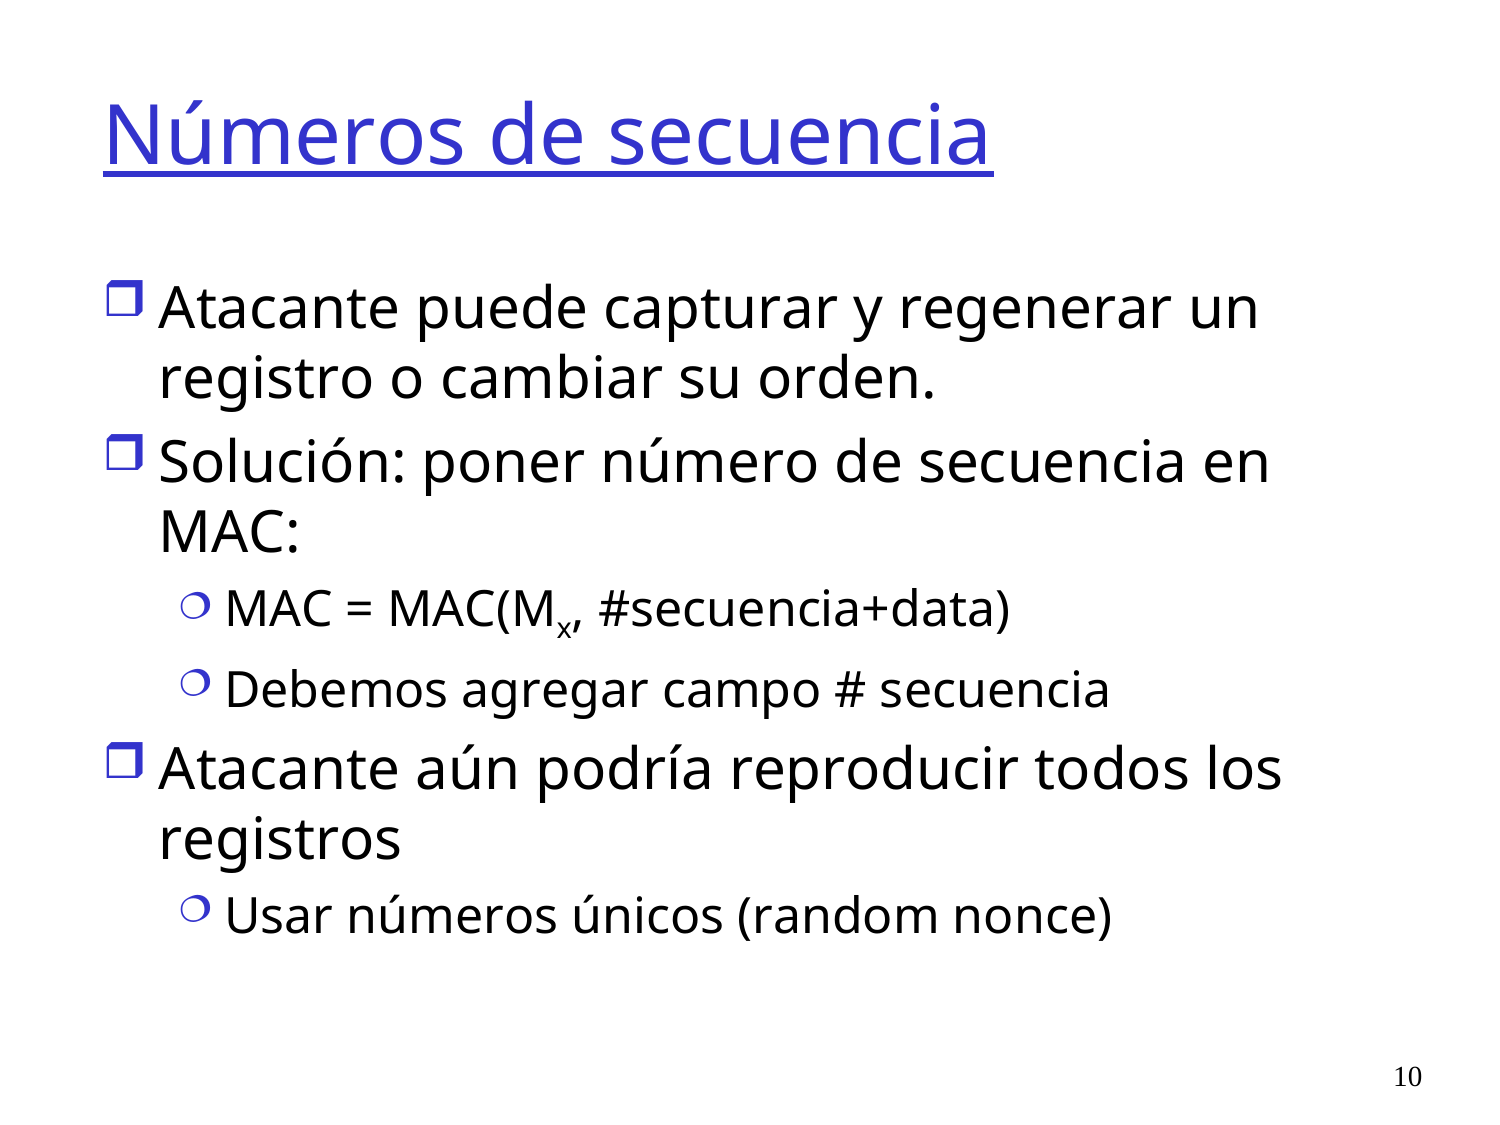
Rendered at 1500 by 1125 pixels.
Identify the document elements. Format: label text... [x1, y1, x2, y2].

list Atacante puede capturar y regenerar un registro o cambiar su orden. Solución: poner número de secuencia en MAC: MAC = MAC(Mx, #secuencia+data) Debemos agregar campo # secuencia Atacante aún podría reproducir todos los registros Usar números únicos (random nonce) [87, 262, 1363, 1037]
title Números de secuencia [87, 37, 1363, 225]
text_box <number> [1362, 1050, 1438, 1125]
